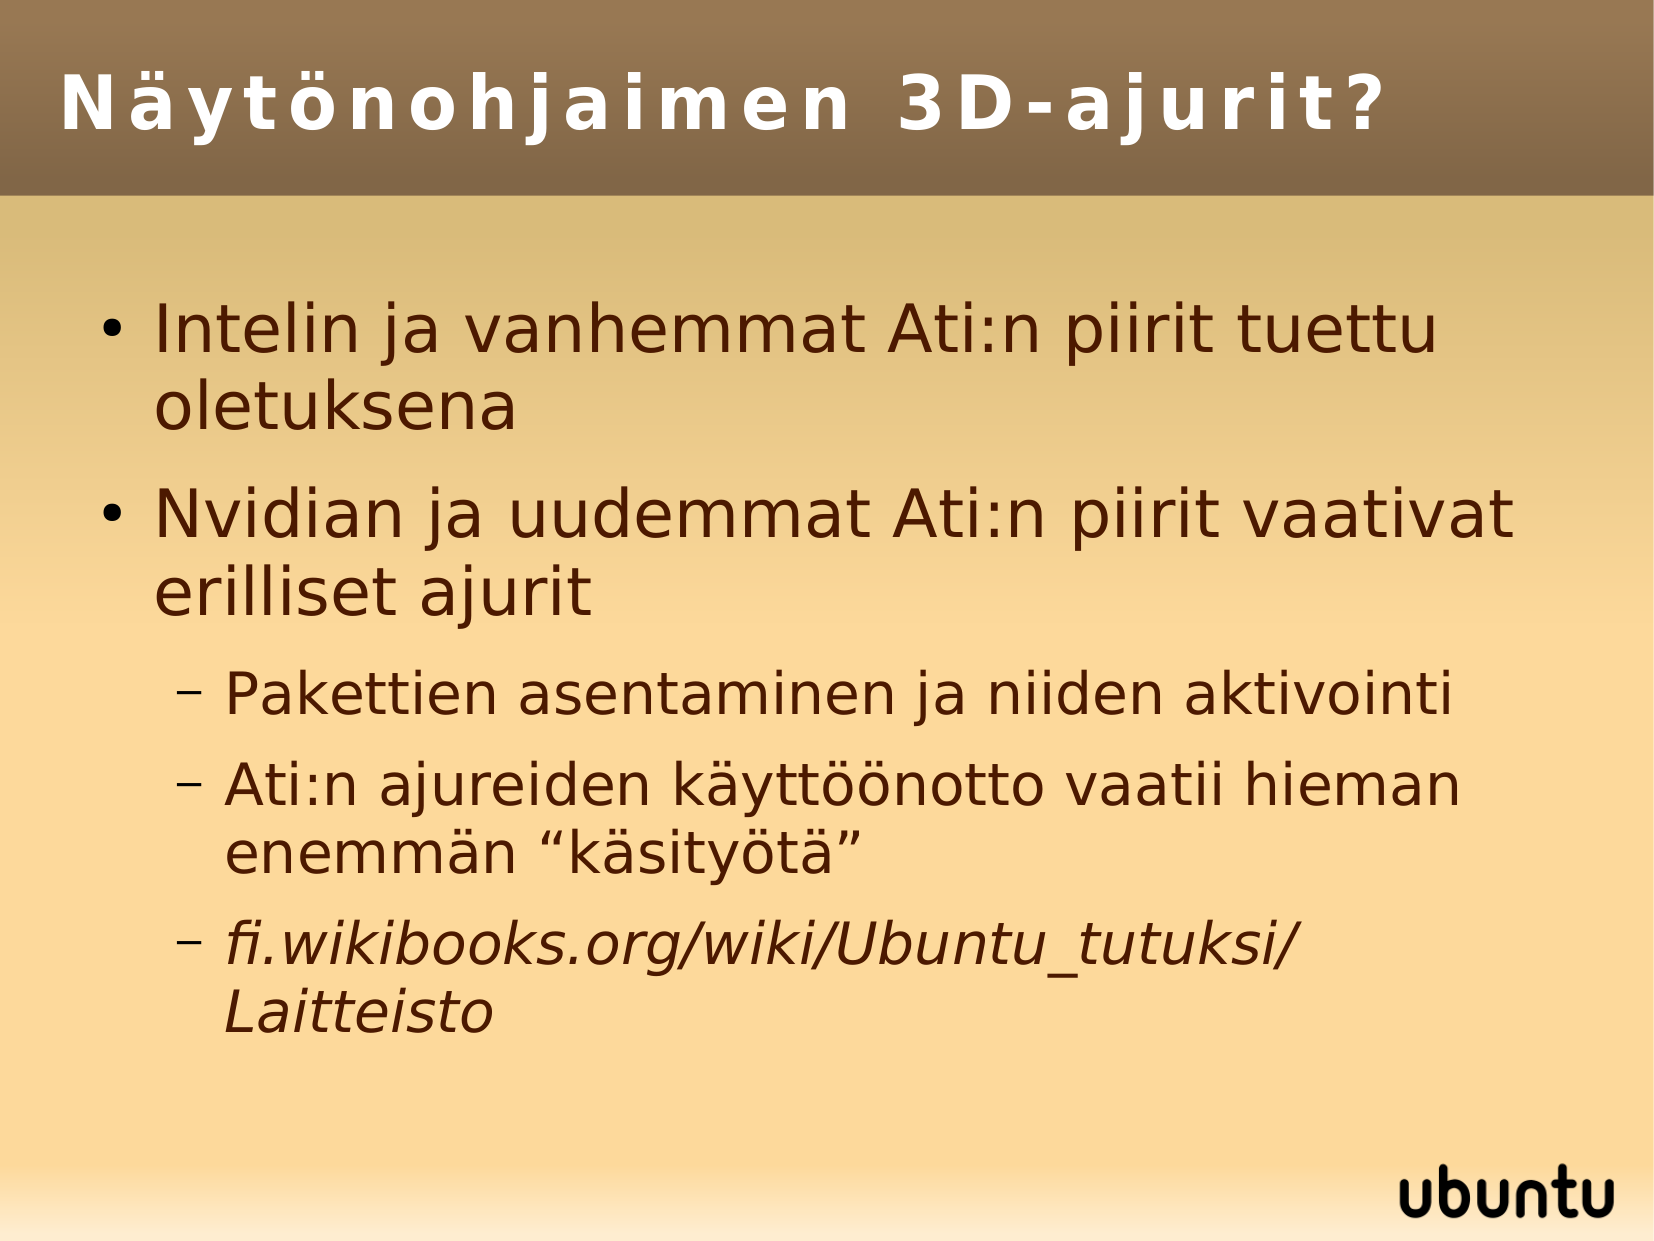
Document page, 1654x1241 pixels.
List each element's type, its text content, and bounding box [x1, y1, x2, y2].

title Näytönohjaimen 3D-ajurit? [59, 29, 1595, 178]
list Intelin ja vanhemmat Ati:n piirit tuettu oletuksena Nvidian ja uudemmat Ati:n piirit vaativat erilliset ajurit Pakettien asentaminen ja niiden aktivointi Ati:n ajureiden käyttöönotto vaatii hieman enemmän “käsityötä” fi.wikibooks.org/wiki/Ubuntu_tutuksi/ Laitteisto [82, 290, 1571, 1109]
picture [0, 0, 1654, 1241]
